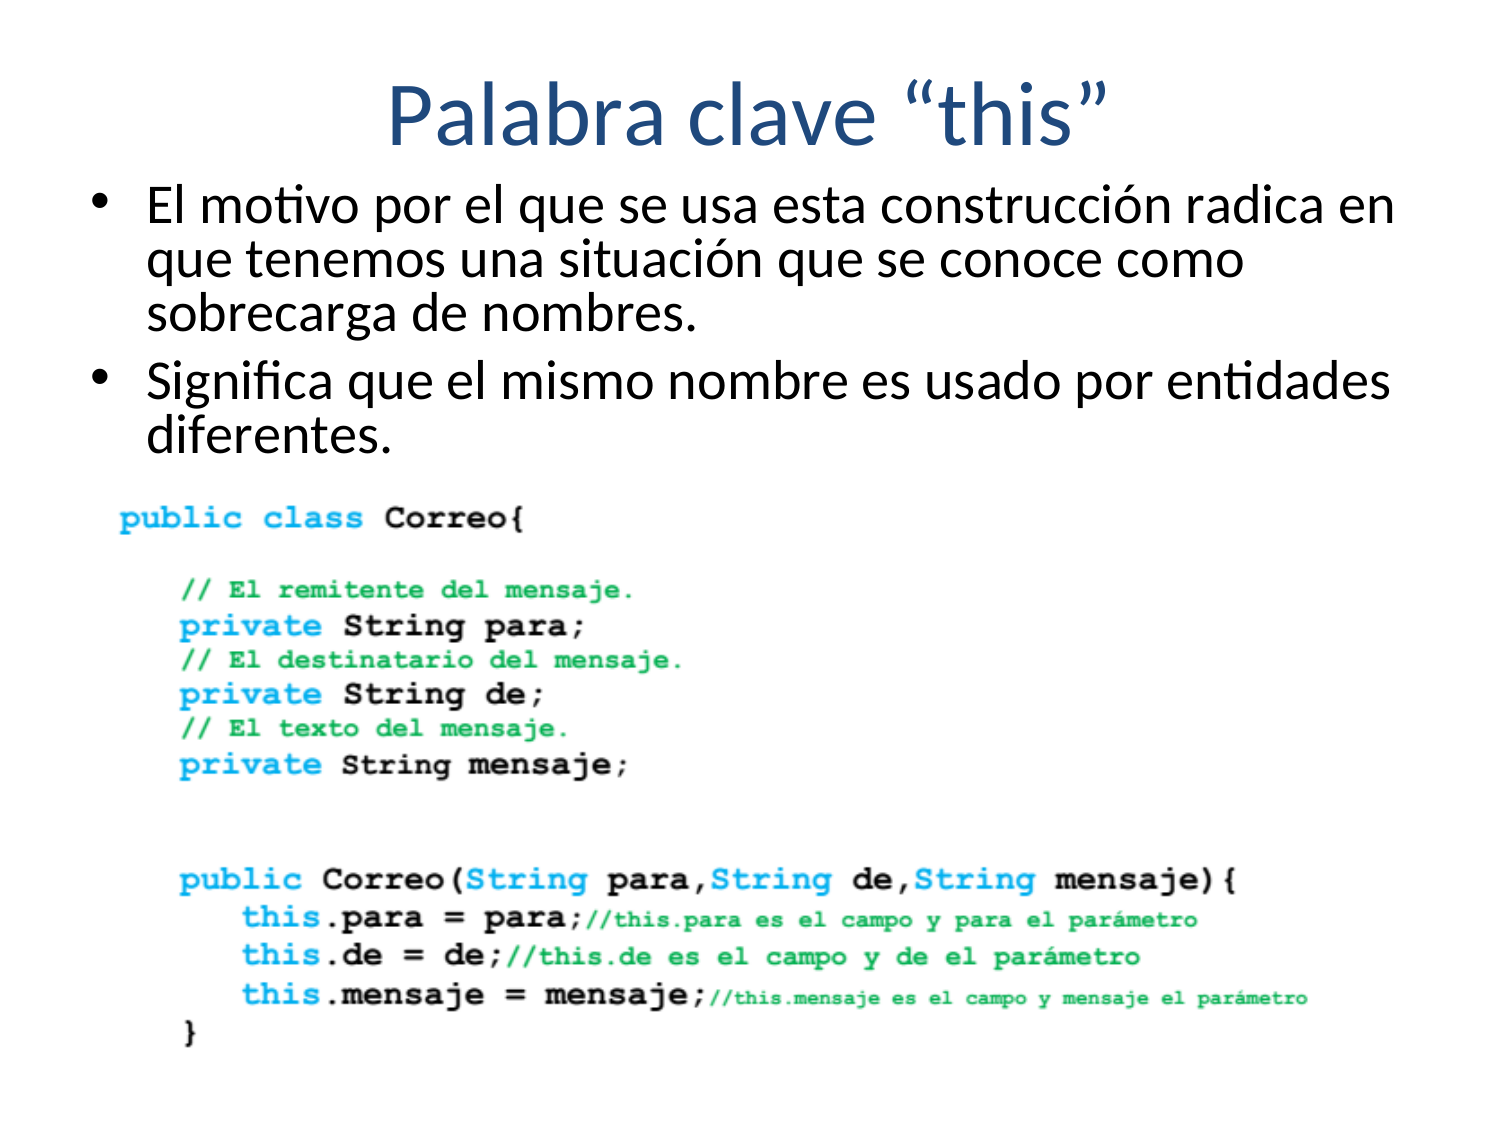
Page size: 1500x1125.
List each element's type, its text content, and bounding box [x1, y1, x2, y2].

list El motivo por el que se usa esta construcción radica en que tenemos una situación que se conoce como sobrecarga de nombres. Significa que el mismo nombre es usado por entidades diferentes. [75, 172, 1426, 485]
title Palabra clave “this” [75, 45, 1426, 172]
picture [74, 481, 1342, 1114]
